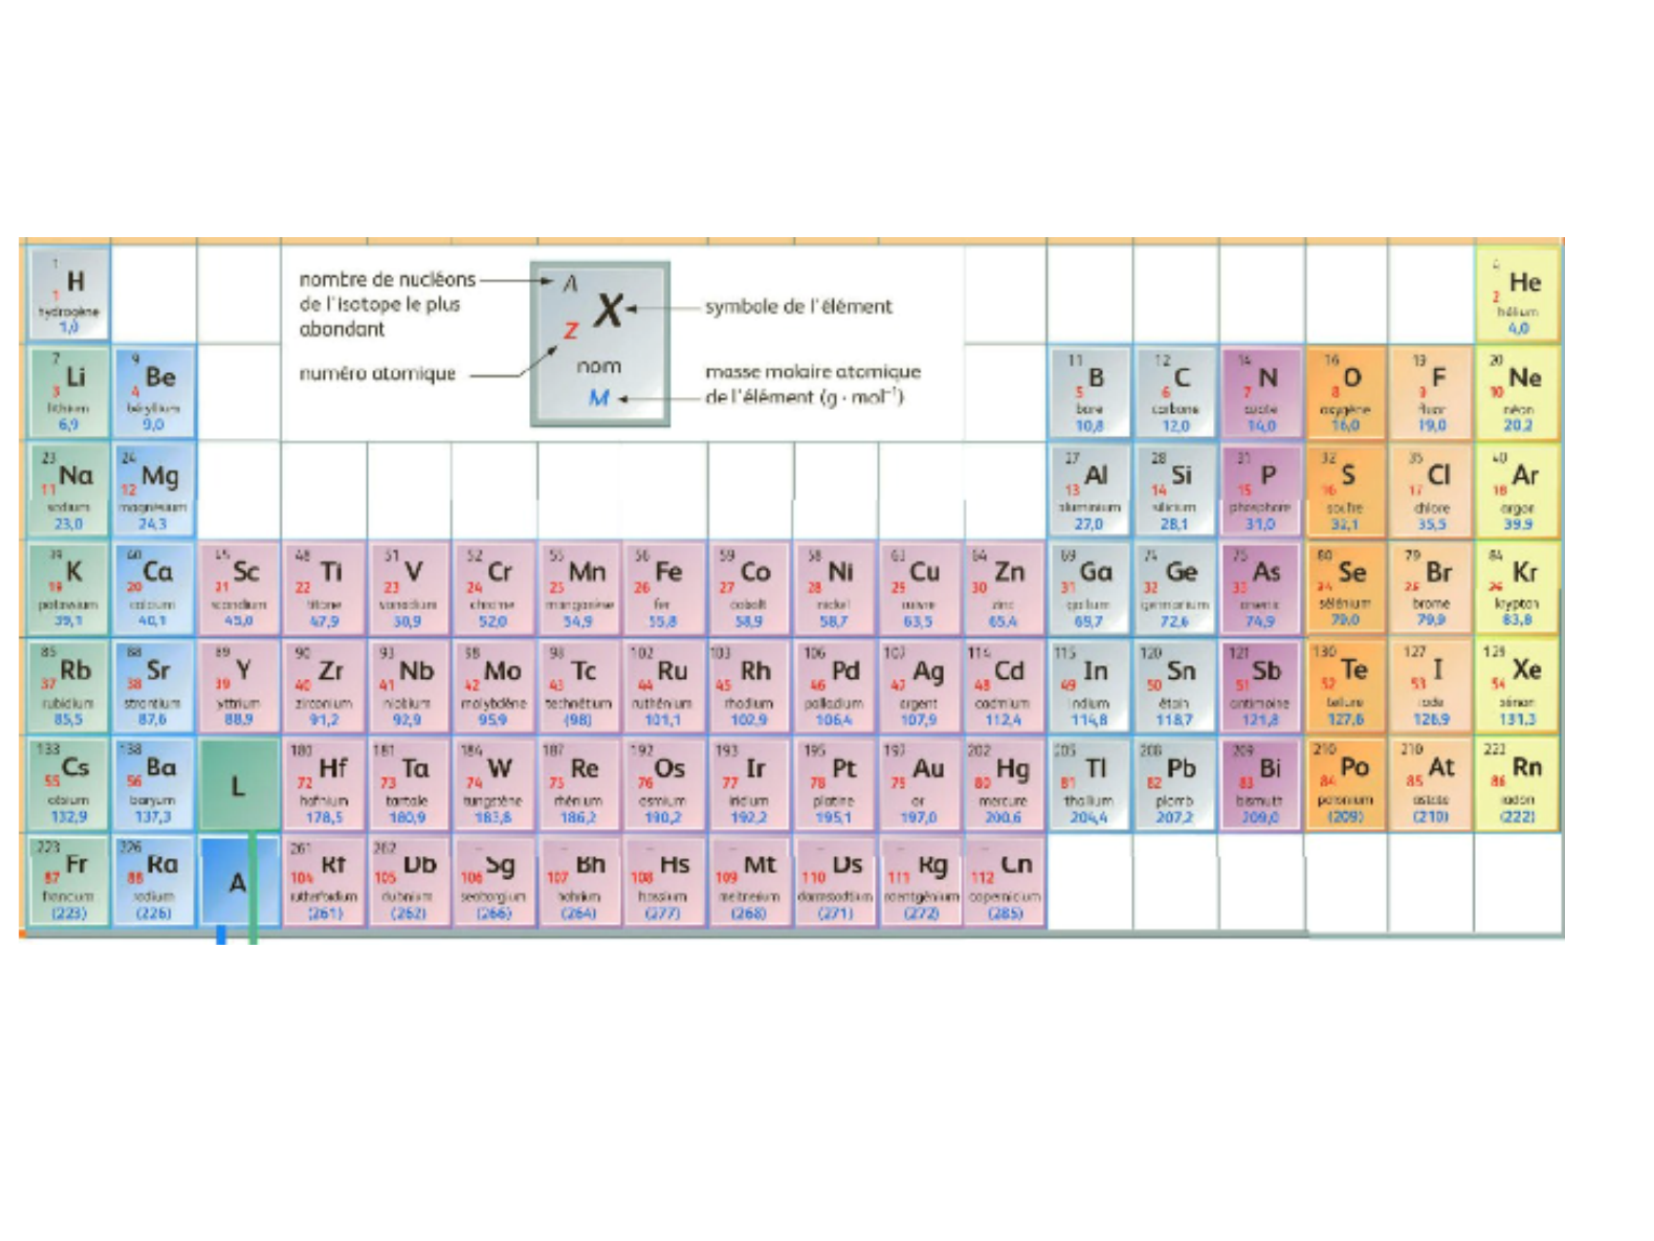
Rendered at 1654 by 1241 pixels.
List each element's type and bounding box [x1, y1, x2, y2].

picture [18, 236, 1565, 945]
